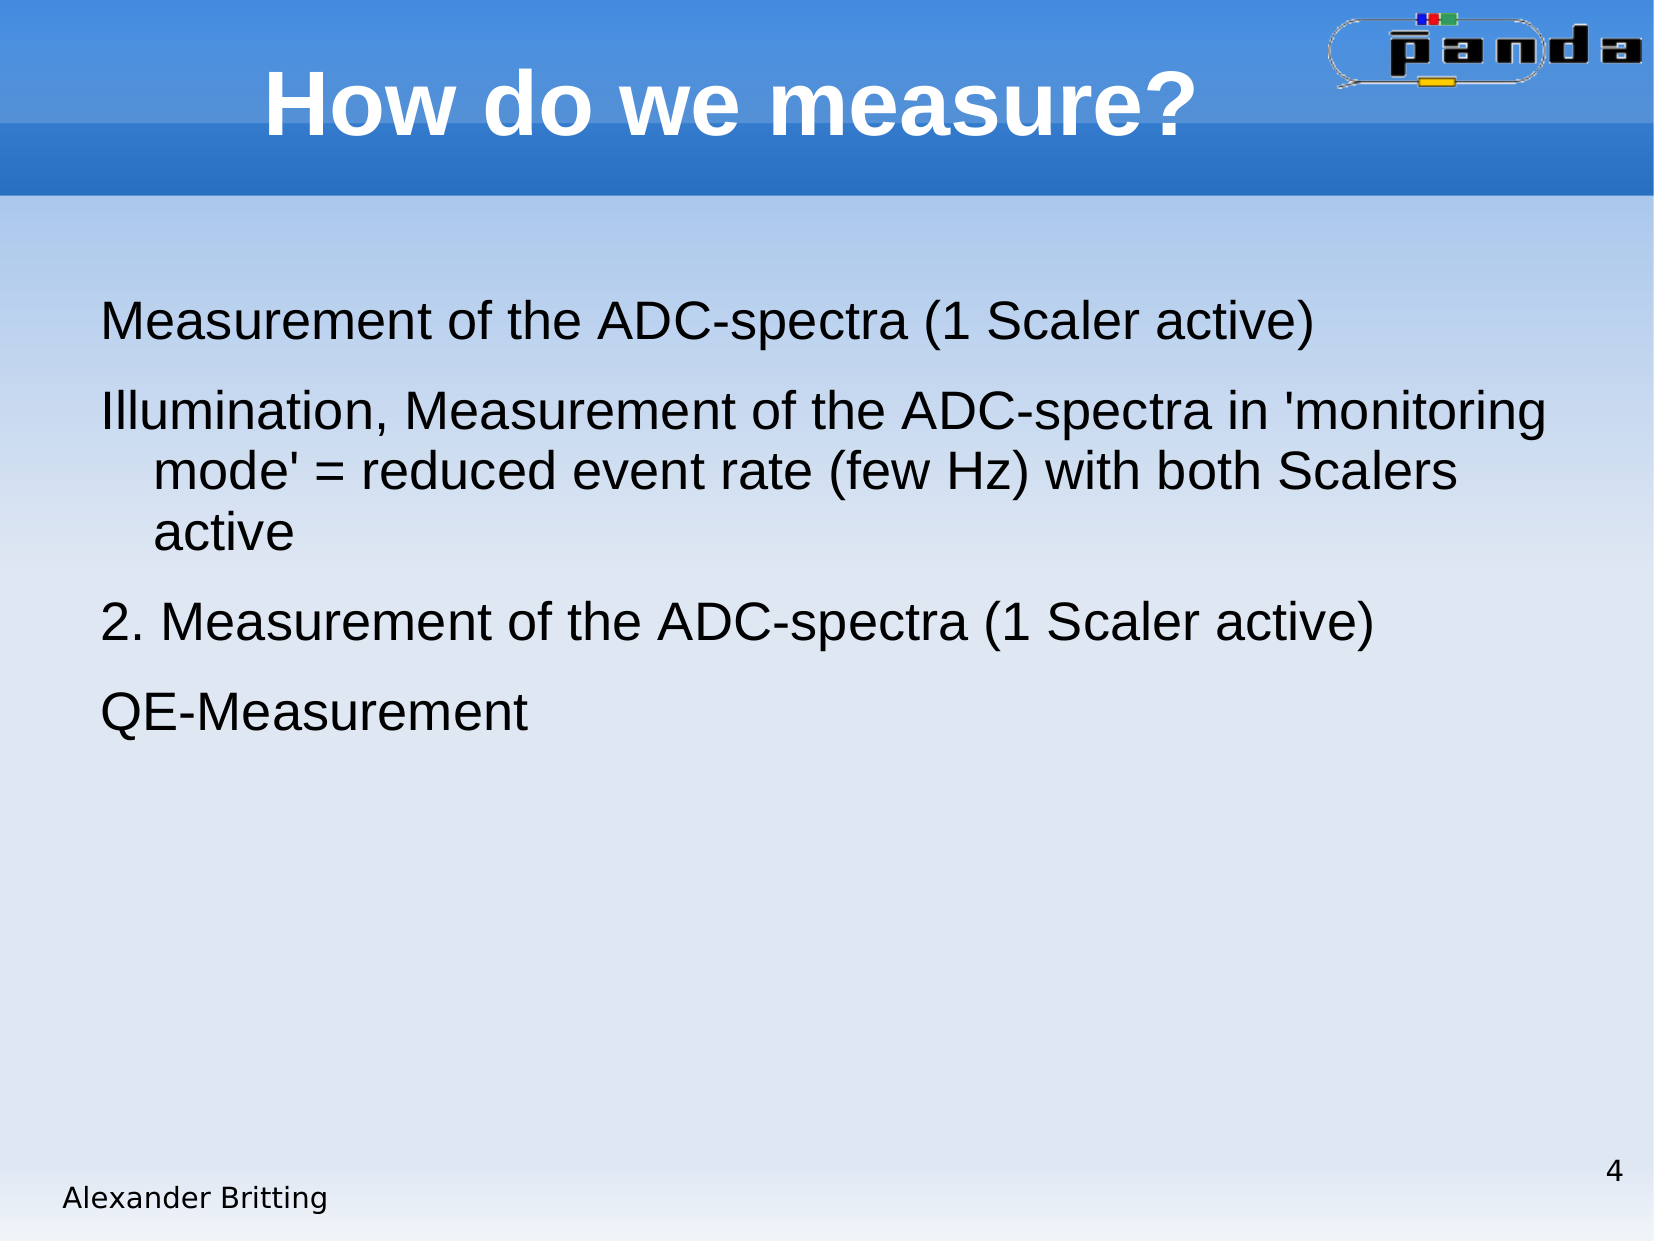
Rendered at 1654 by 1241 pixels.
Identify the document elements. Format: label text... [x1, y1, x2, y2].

picture [0, 0, 1654, 1241]
list Measurement of the ADC-spectra (1 Scaler active) Illumination, Measurement of the ADC-spectra in 'monitoring mode' = reduced event rate (few Hz) with both Scalers active 2. Measurement of the ADC-spectra (1 Scaler active) QE-Measurement [82, 290, 1571, 1109]
title How do we measure? [76, 7, 1388, 200]
